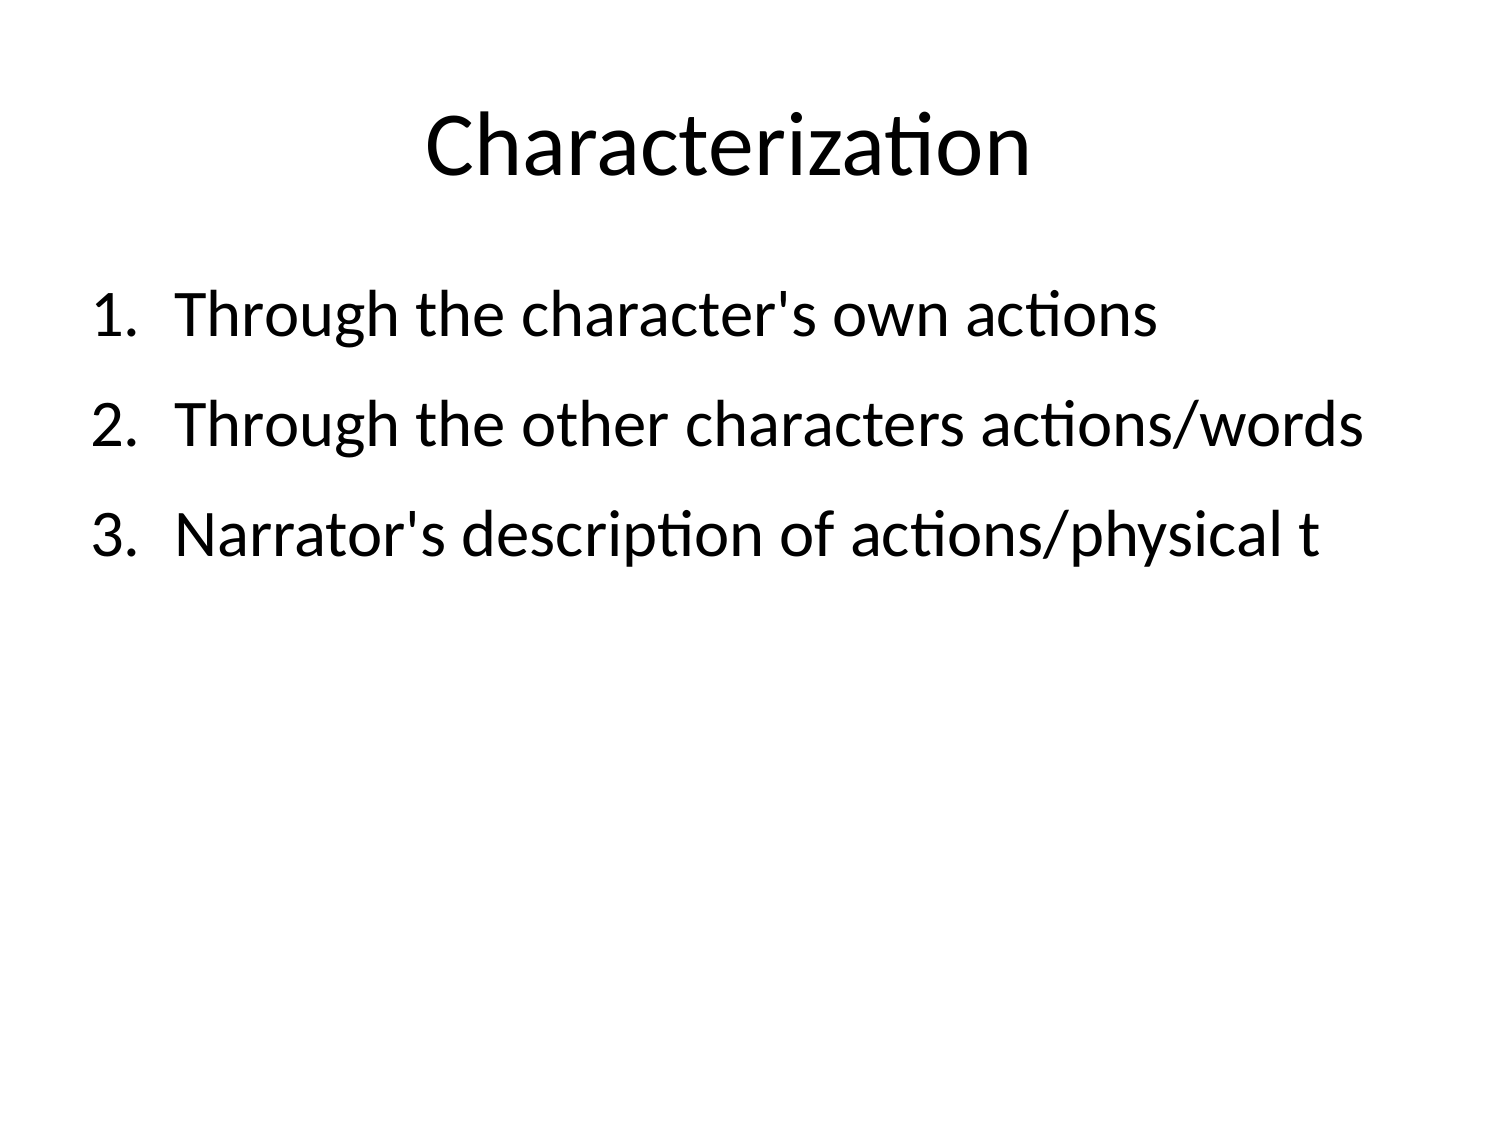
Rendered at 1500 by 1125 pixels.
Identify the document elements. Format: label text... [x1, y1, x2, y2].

title Characterization [75, 45, 1425, 233]
list Through the character's own actions Through the other characters actions/words Narrator's description of actions/physical t [75, 262, 1425, 1005]
